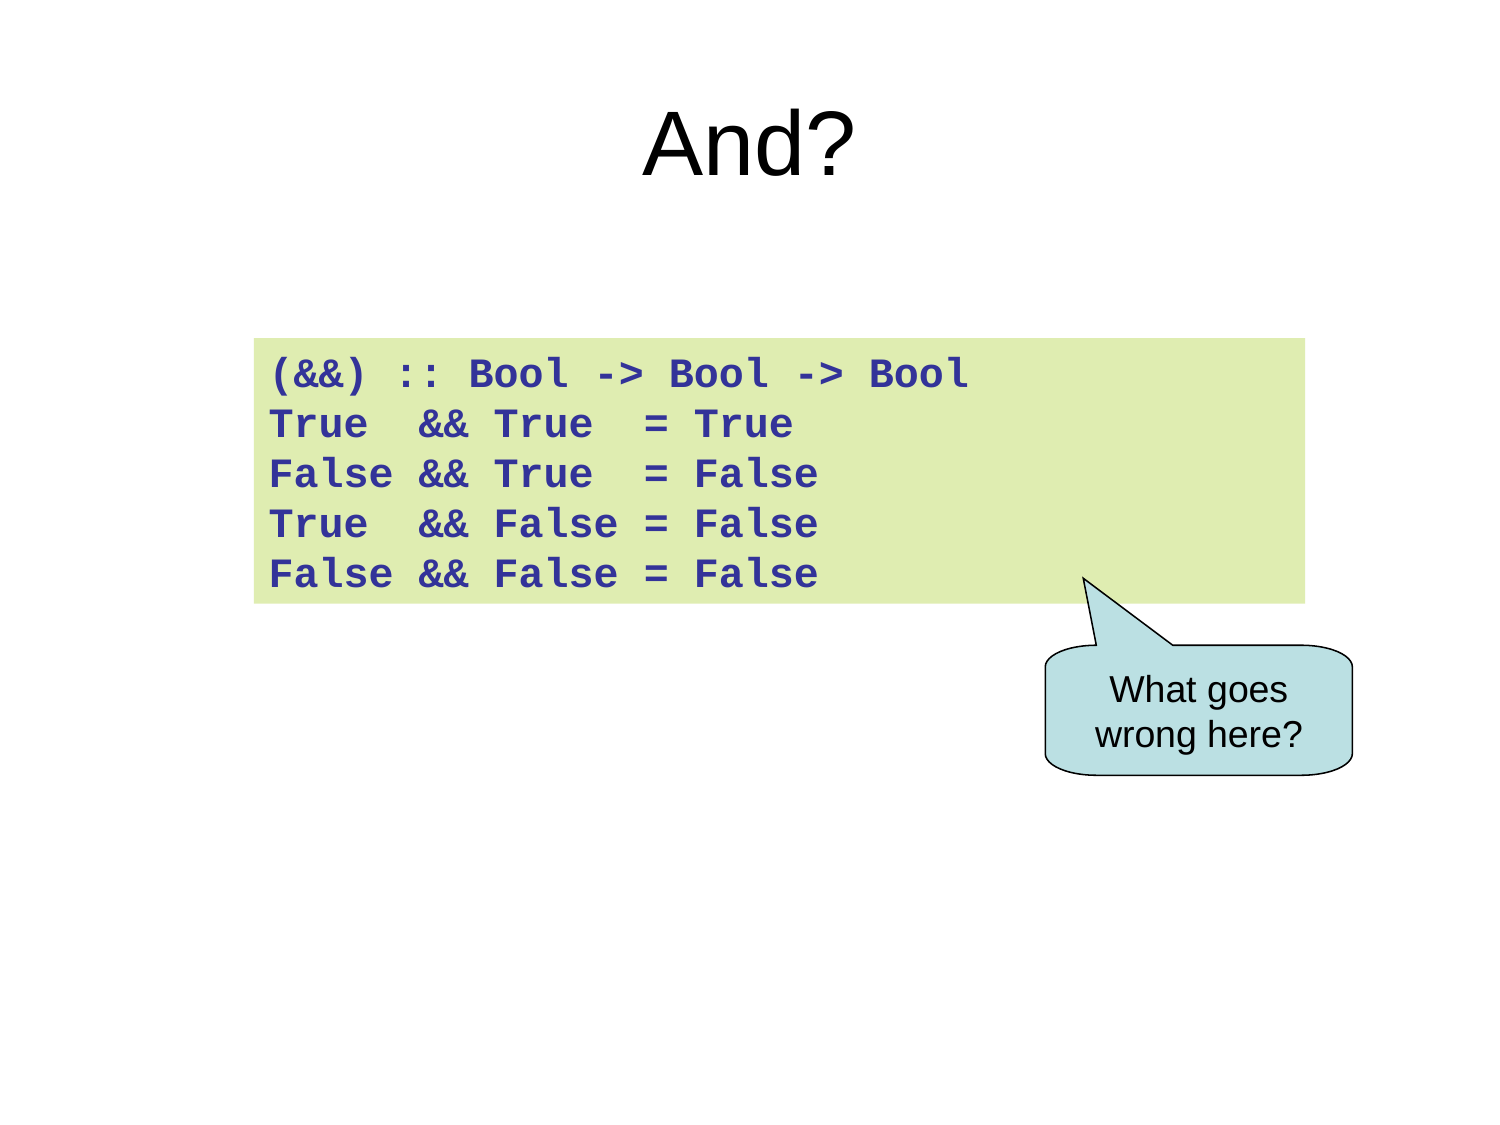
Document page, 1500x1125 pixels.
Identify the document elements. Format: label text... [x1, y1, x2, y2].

title And? [75, 45, 1426, 233]
text_box (&&) :: Bool -> Bool -> Bool True && True = True False && True = False True && False = False False && False = False [253, 338, 1306, 604]
text_box What goes wrong here? [1045, 578, 1353, 776]
